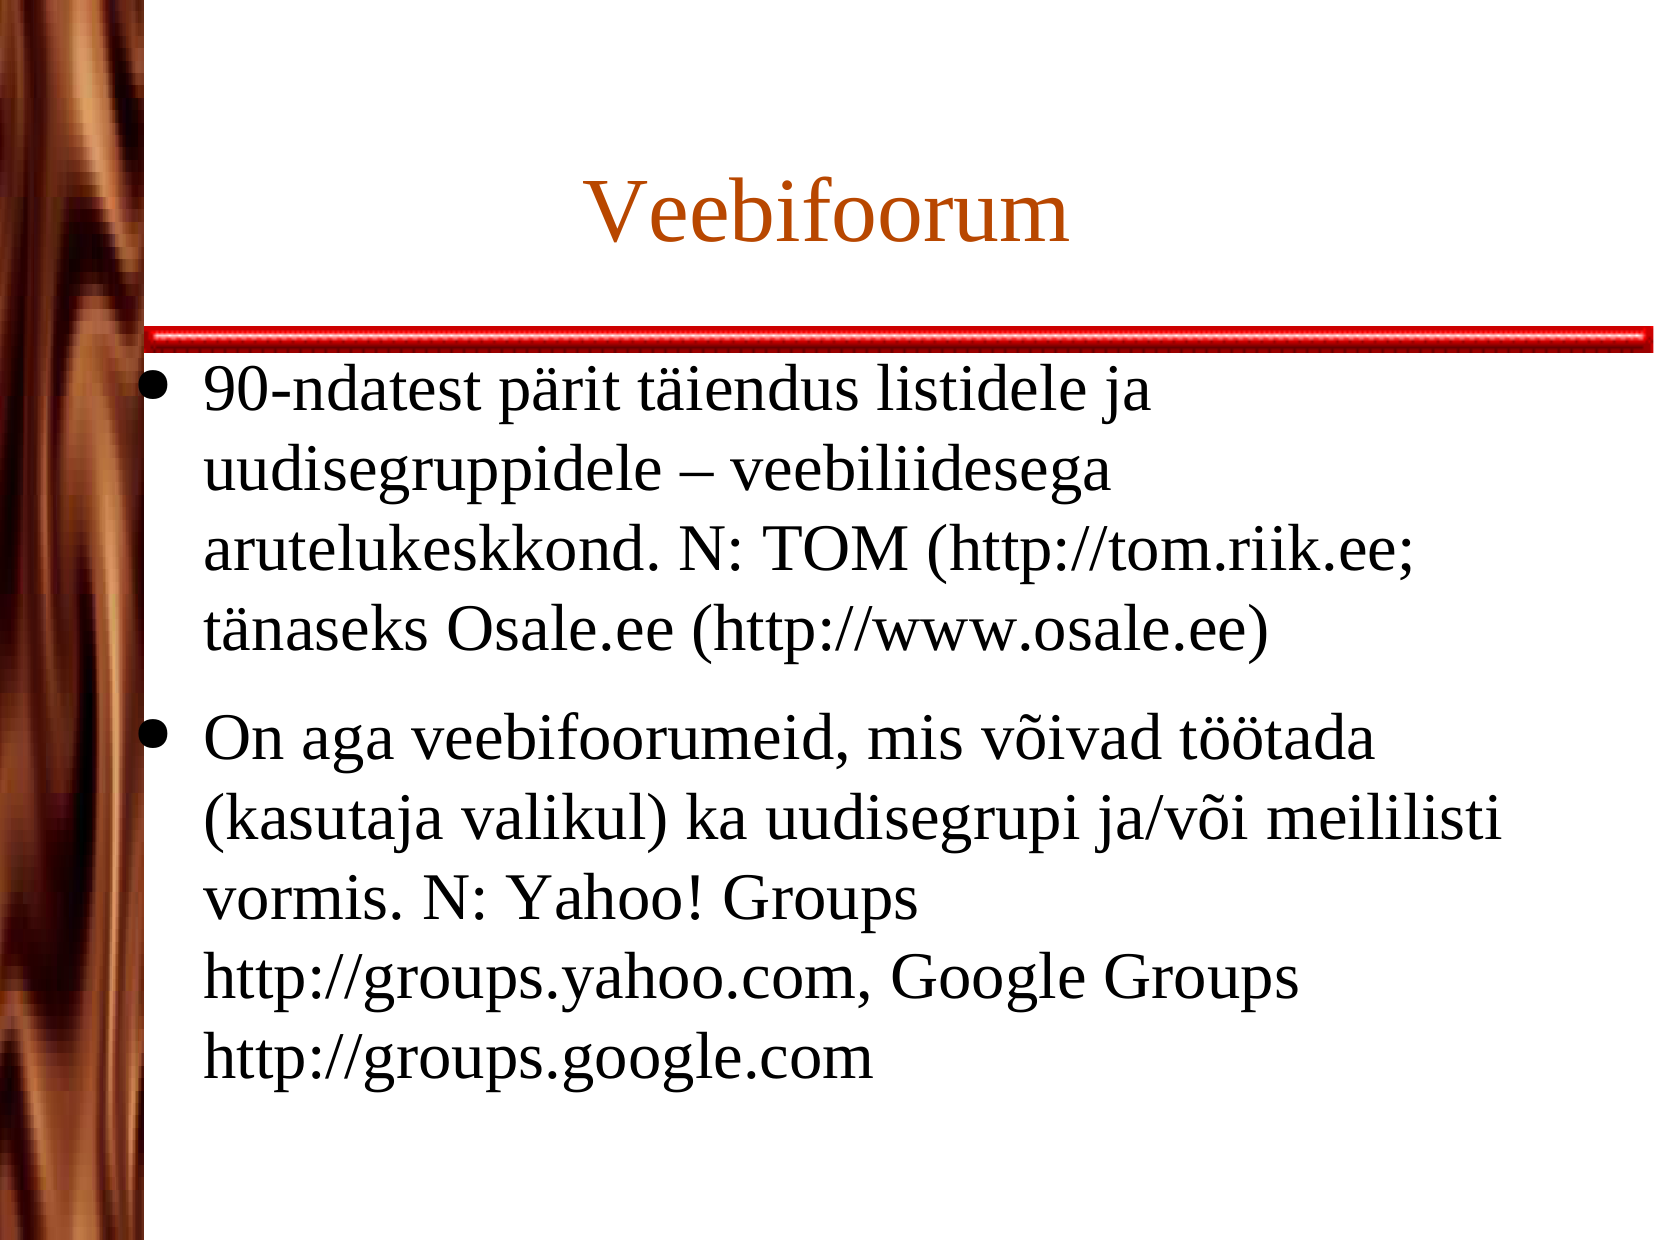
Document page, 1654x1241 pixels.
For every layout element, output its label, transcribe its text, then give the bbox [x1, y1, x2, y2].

title Veebifoorum [121, 100, 1533, 312]
picture [0, 0, 1654, 1240]
list 90-ndatest pärit täiendus listidele ja uudisegruppidele – veebiliidesega arutelukeskkond. N: TOM (http://tom.riik.ee; tänaseks Osale.ee (http://www.osale.ee) On aga veebifoorumeid, mis võivad töötada (kasutaja valikul) ka uudisegrupi ja/või meililisti vormis. N: Yahoo! Groups http://groups.yahoo.com, Google Groups http://groups.google.com [121, 344, 1533, 1126]
